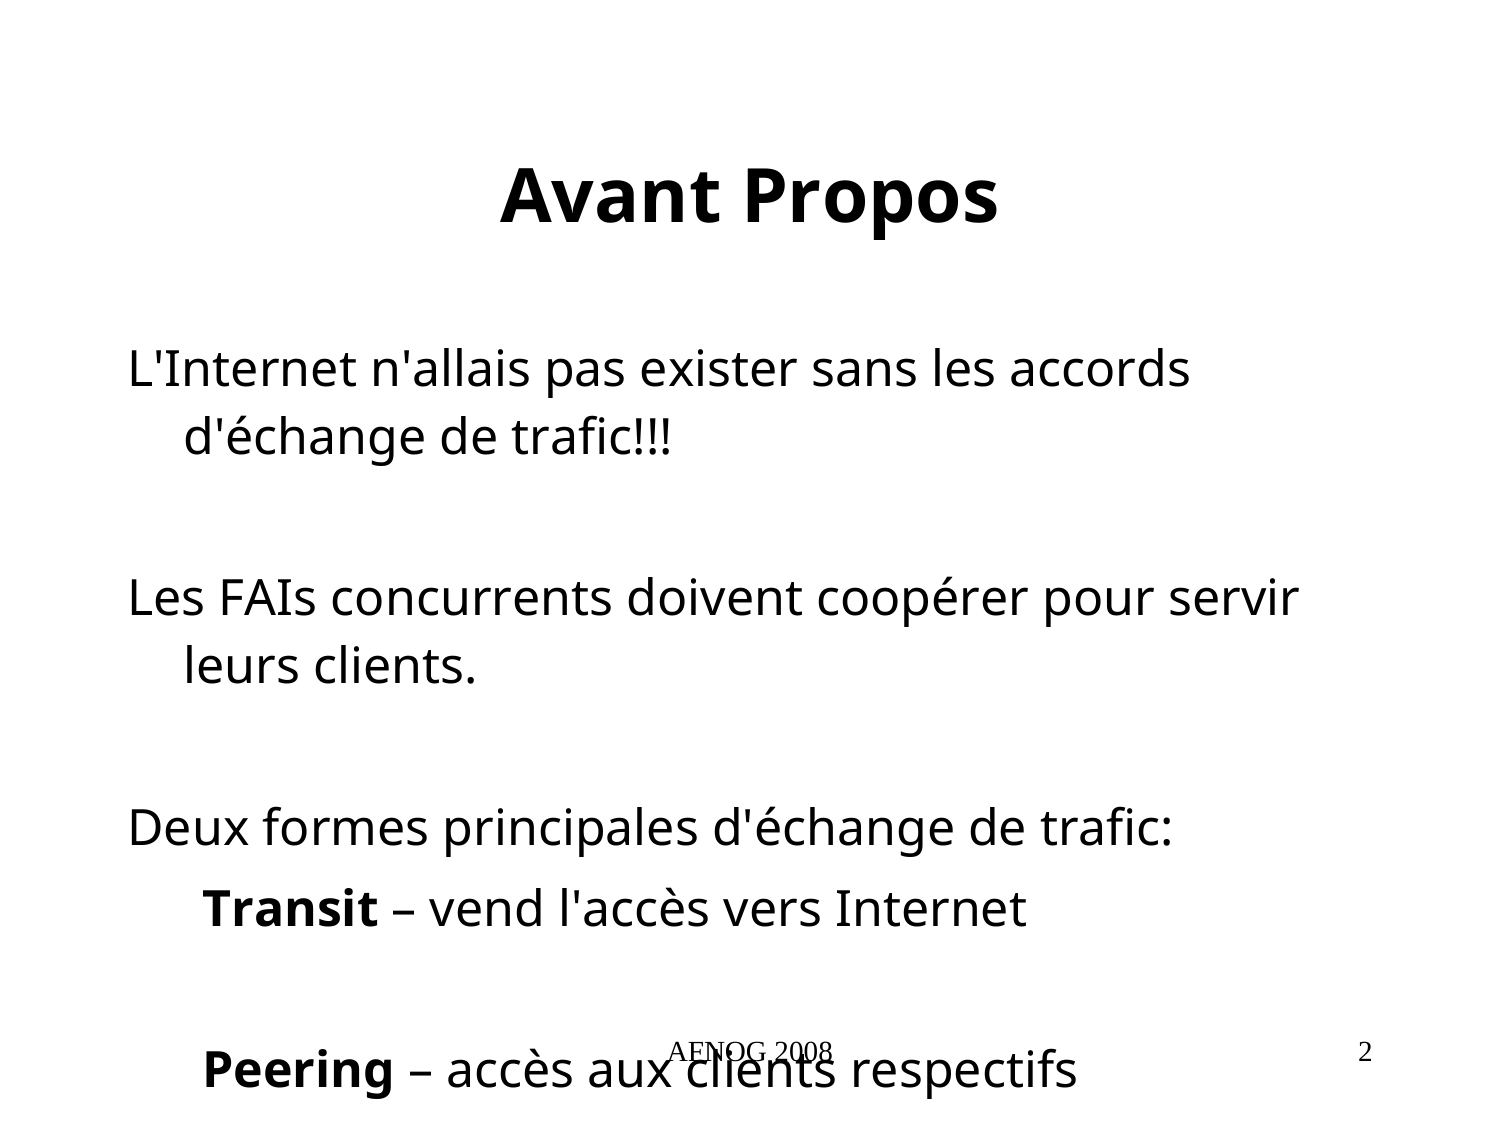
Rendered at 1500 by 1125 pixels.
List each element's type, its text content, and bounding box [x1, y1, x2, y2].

title Avant Propos [112, 99, 1388, 288]
list L'Internet n'allais pas exister sans les accords d'échange de trafic!!! Les FAIs concurrents doivent coopérer pour servir leurs clients. Deux formes principales d'échange de trafic: Transit – vend l'accès vers Internet Peering – accès aux clients respectifs [112, 324, 1388, 1100]
